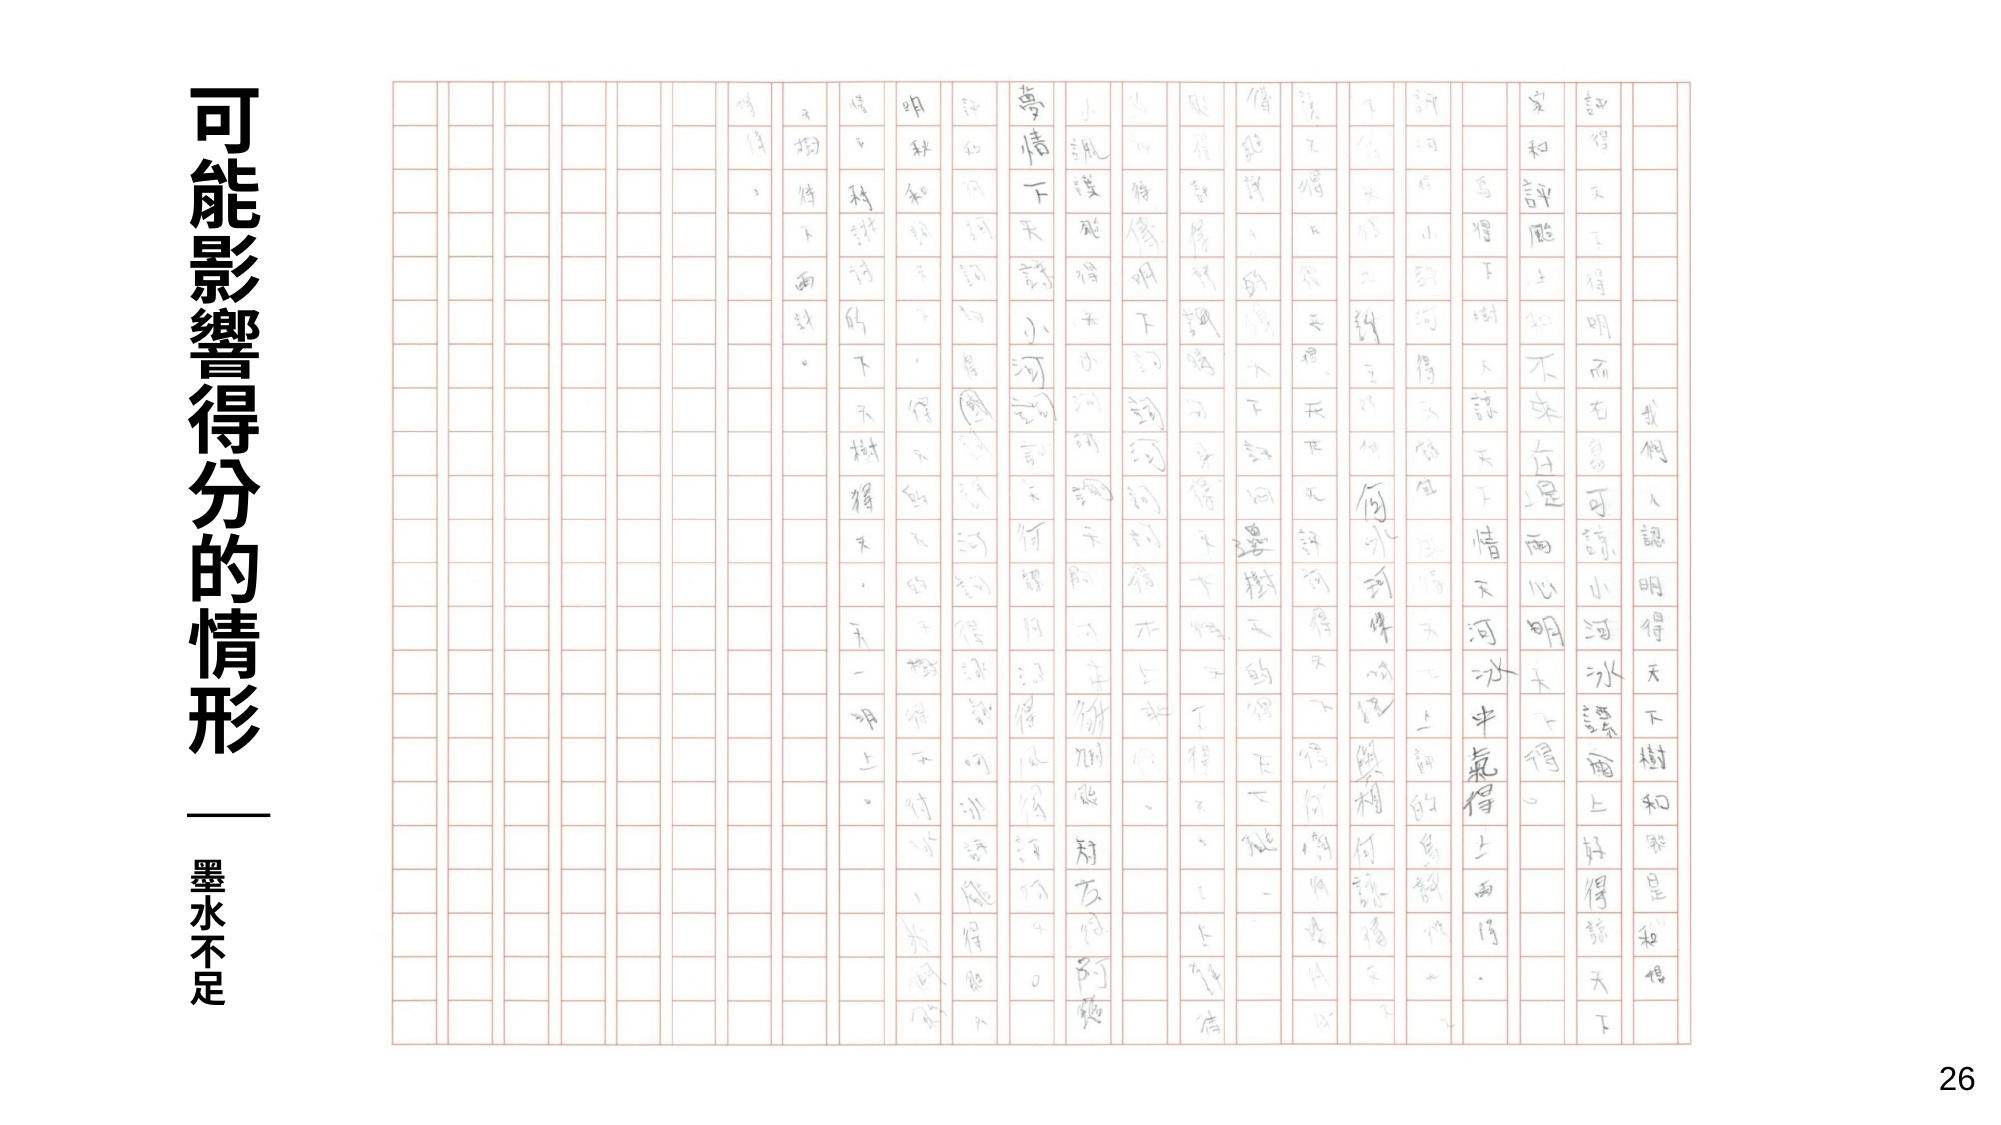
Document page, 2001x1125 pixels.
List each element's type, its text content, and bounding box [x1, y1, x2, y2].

picture [375, 66, 1692, 1059]
text_box 26 [1923, 1047, 2000, 1108]
text_box 可能影響得分的情形 ｜墨水不足 [168, 66, 284, 1023]
